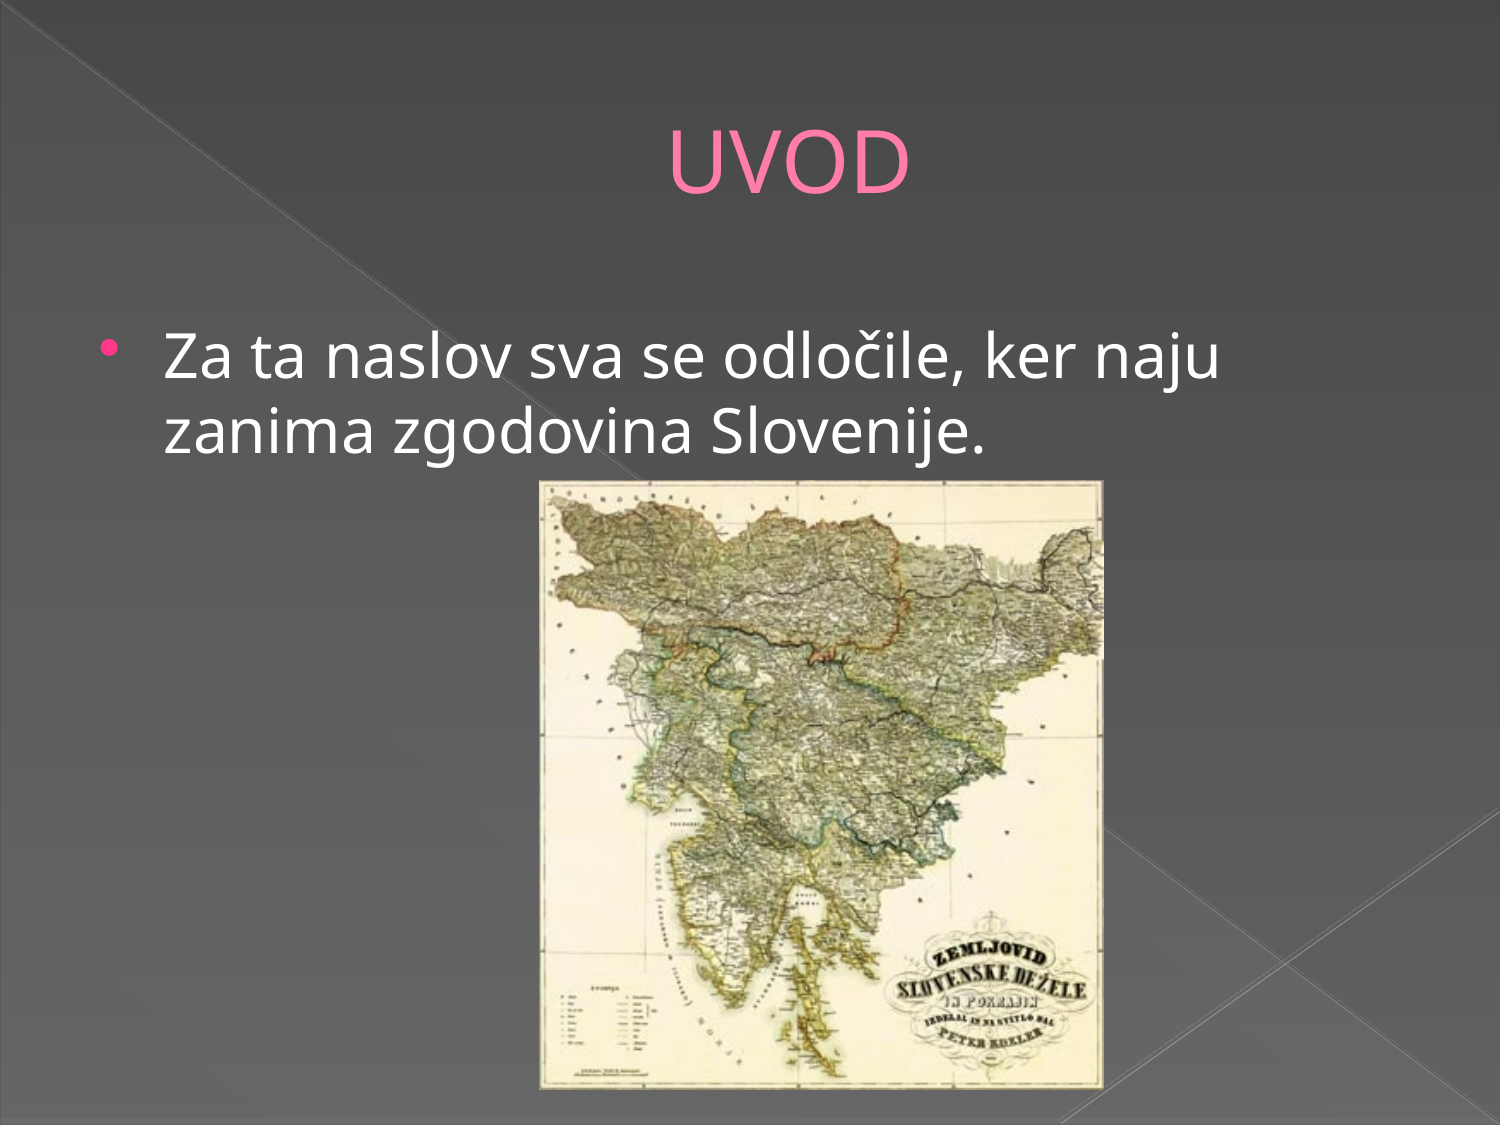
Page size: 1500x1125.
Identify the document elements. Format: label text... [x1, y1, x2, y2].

title UVOD [75, 43, 1425, 274]
list Za ta naslov sva se odločile, ker naju zanima zgodovina Slovenije. [75, 308, 1425, 1059]
picture [539, 480, 1104, 1090]
